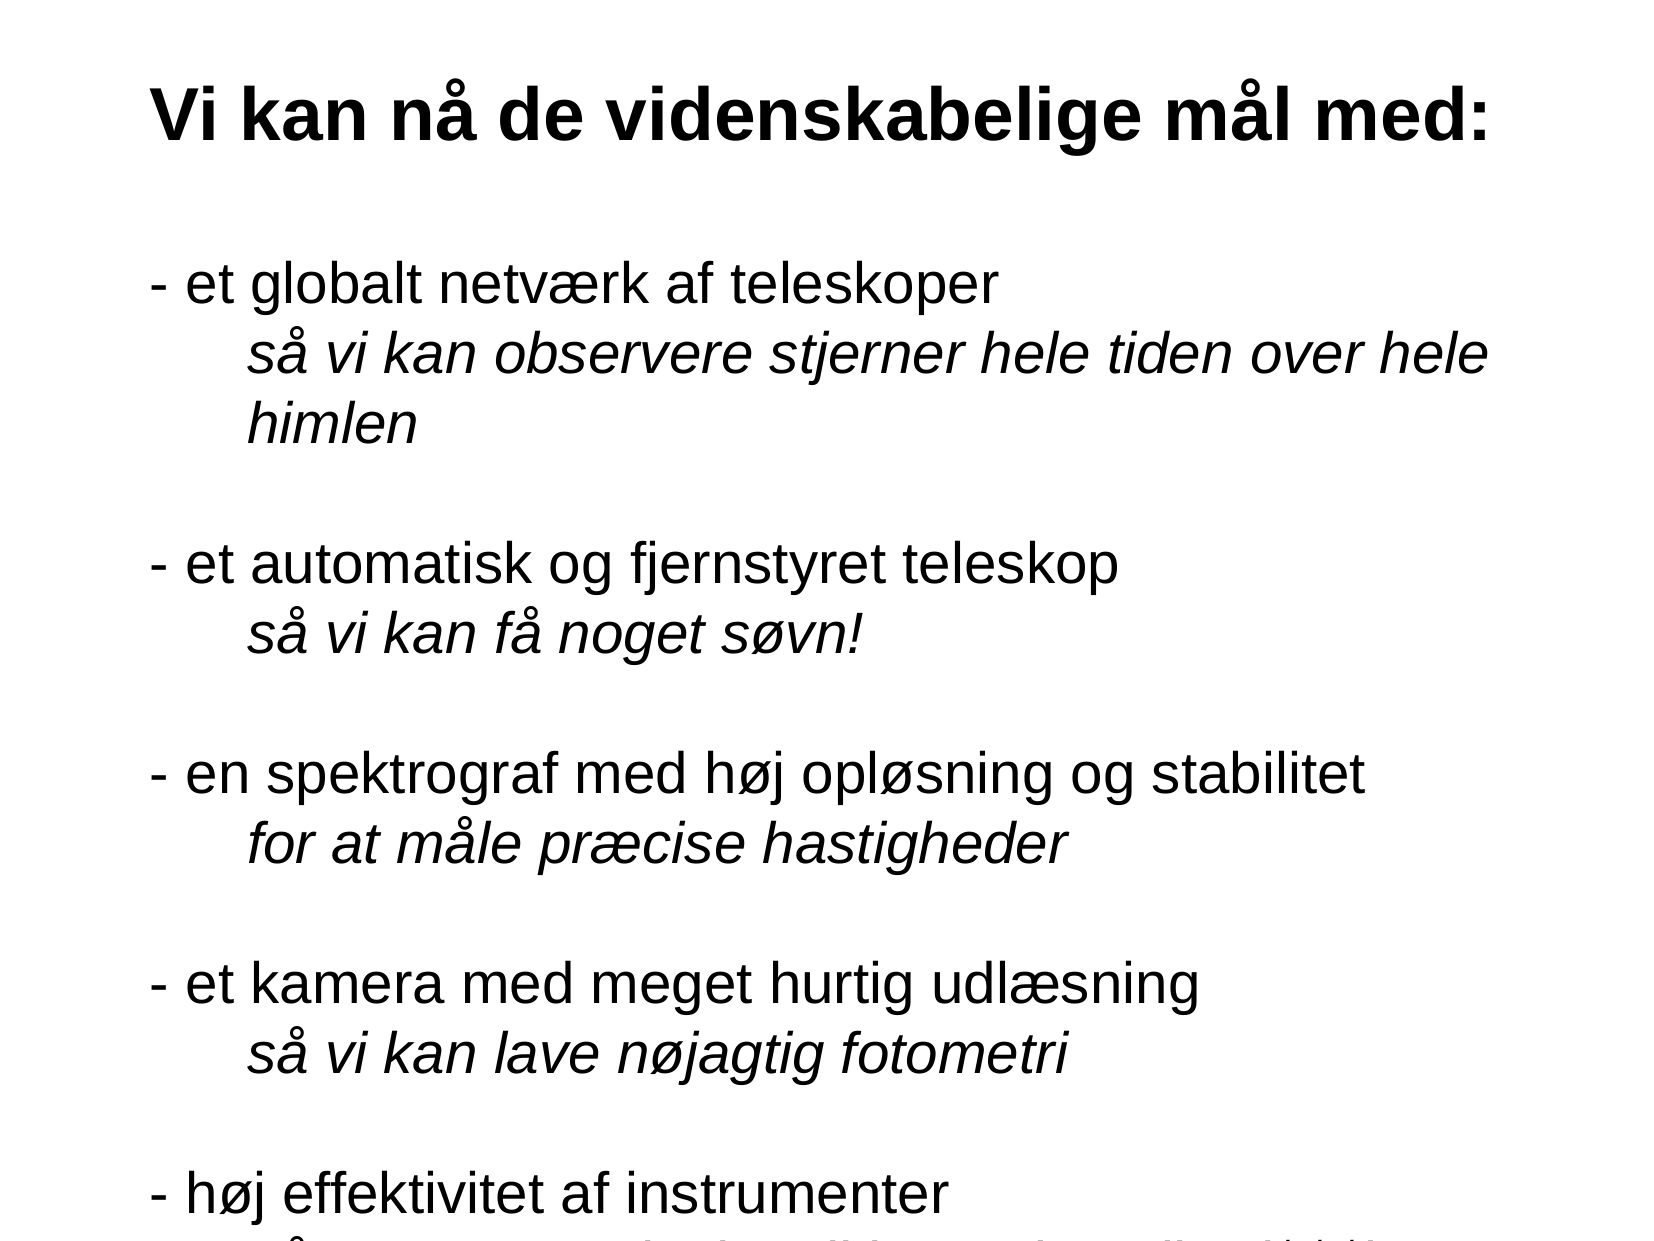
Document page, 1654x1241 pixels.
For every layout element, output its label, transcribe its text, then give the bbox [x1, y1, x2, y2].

text_box Vi kan nå de videnskabelige mål med: - et globalt netværk af teleskoper så vi kan observere stjerner hele tiden over hele himlen - et automatisk og fjernstyret teleskop så vi kan få noget søvn! - en spektrograf med høj opløsning og stabilitet for at måle præcise hastigheder - et kamera med meget hurtig udlæsning så vi kan lave nøjagtig fotometri - høj effektivitet af instrumenter så er et stort teleskop ikke nødvendigt ($$$) [134, 58, 1509, 1180]
